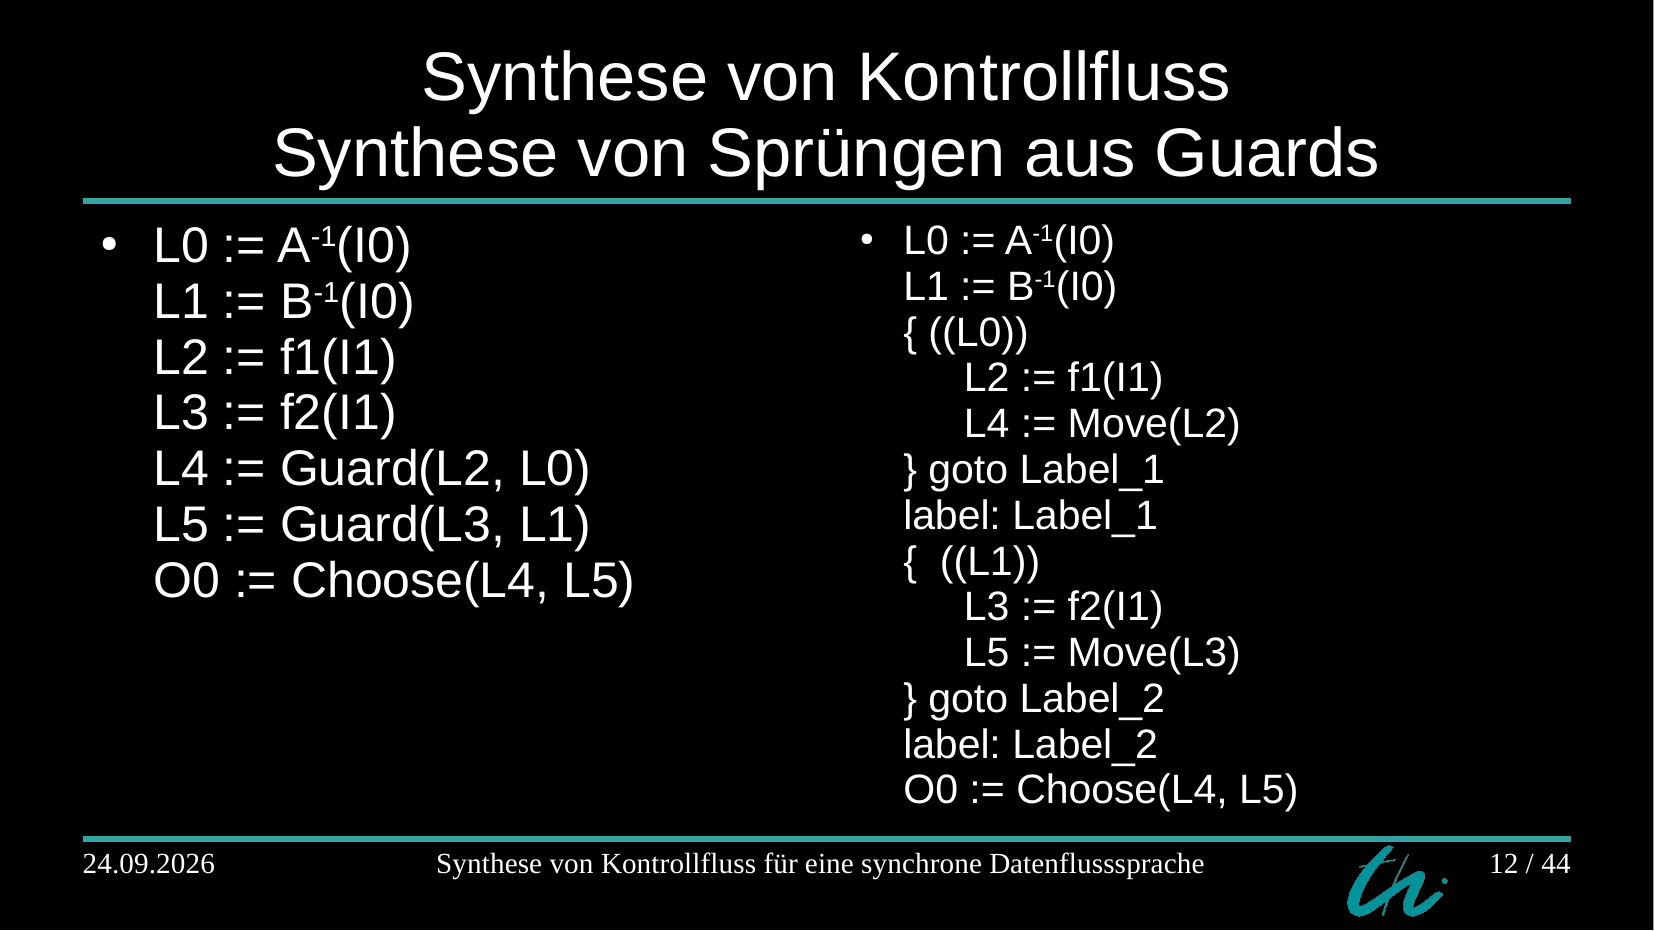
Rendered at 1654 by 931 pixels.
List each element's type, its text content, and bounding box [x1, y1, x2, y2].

picture [1347, 845, 1448, 917]
list L0 := A-1(I0) L1 := B-1(I0) L2 := f1(I1) L3 := f2(I1) L4 := Guard(L2, L0) L5 := Guard(L3, L1) O0 := Choose(L4, L5) [82, 217, 809, 815]
list L0 := A-1(I0) L1 := B-1(I0) { ((L0)) L2 := f1(I1) L4 := Move(L2) } goto Label_1 label: Label_1 { ((L1)) L3 := f2(I1) L5 := Move(L3) } goto Label_2 label: Label_2 O0 := Choose(L4, L5) [845, 217, 1572, 815]
title Synthese von Kontrollfluss Synthese von Sprüngen aus Guards [82, 37, 1571, 193]
